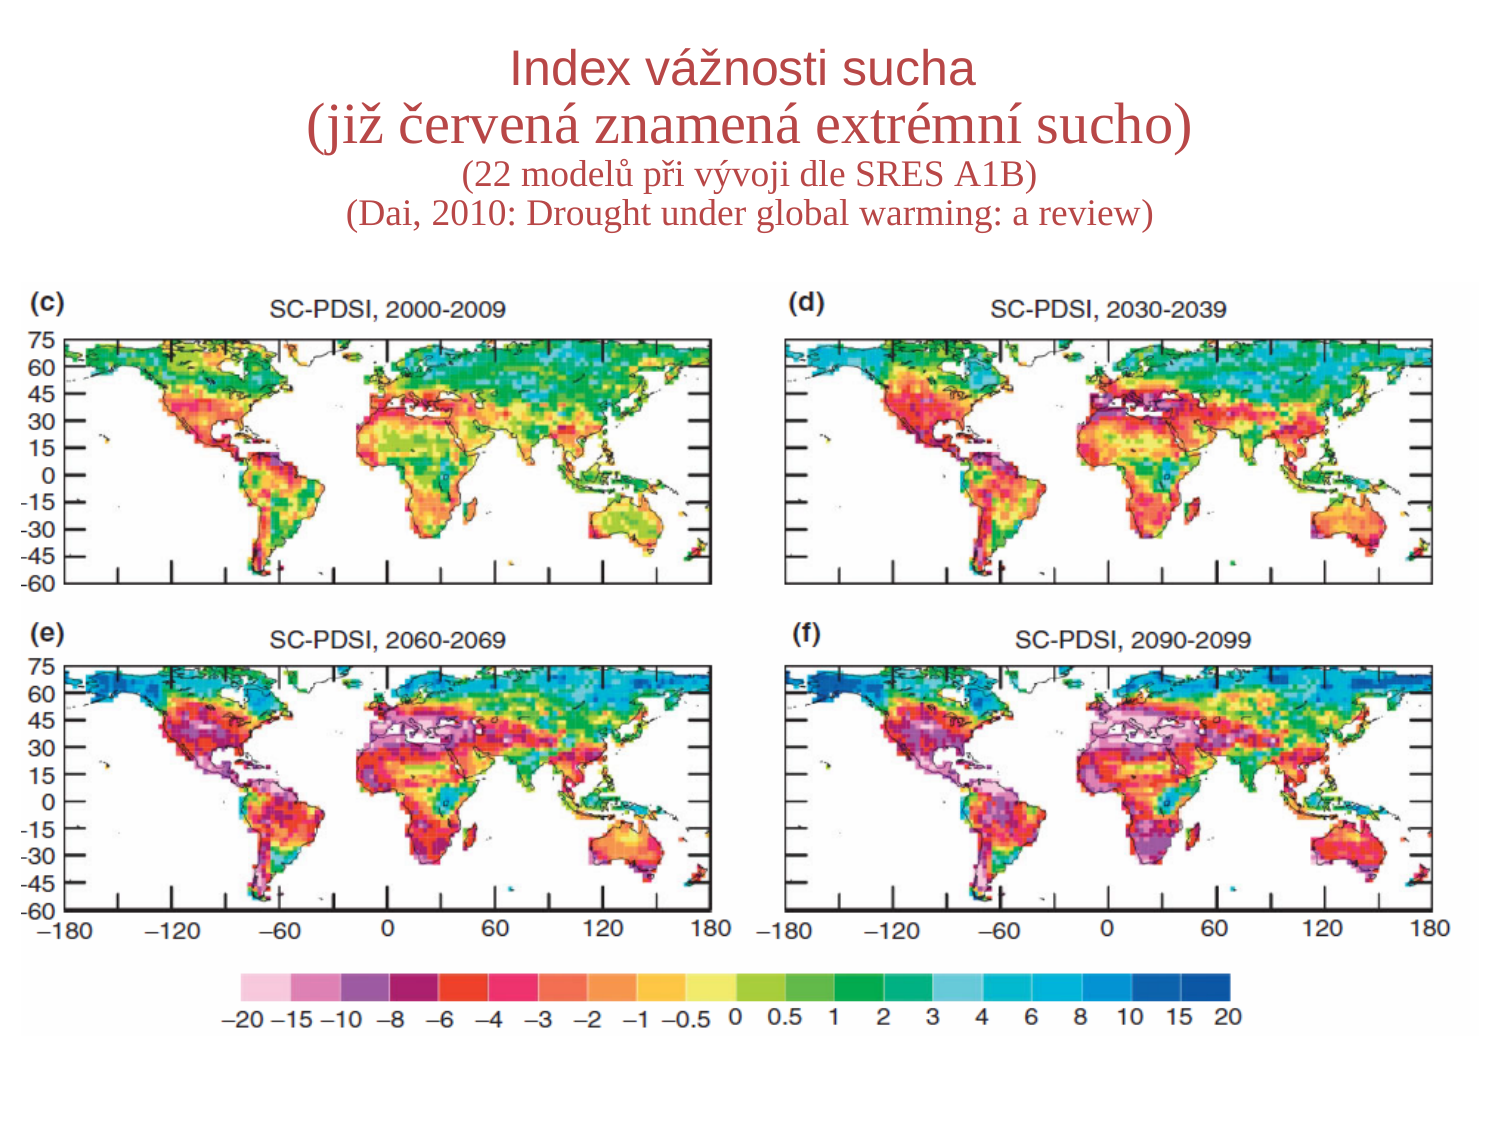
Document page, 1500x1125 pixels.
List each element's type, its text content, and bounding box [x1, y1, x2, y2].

picture [21, 282, 1479, 1037]
title Index vážnosti sucha (již červená znamená extrémní sucho) (22 modelů při vývoji dle SRES A1B) (Dai, 2010: Drought under global warming: a review) [75, 28, 1425, 249]
